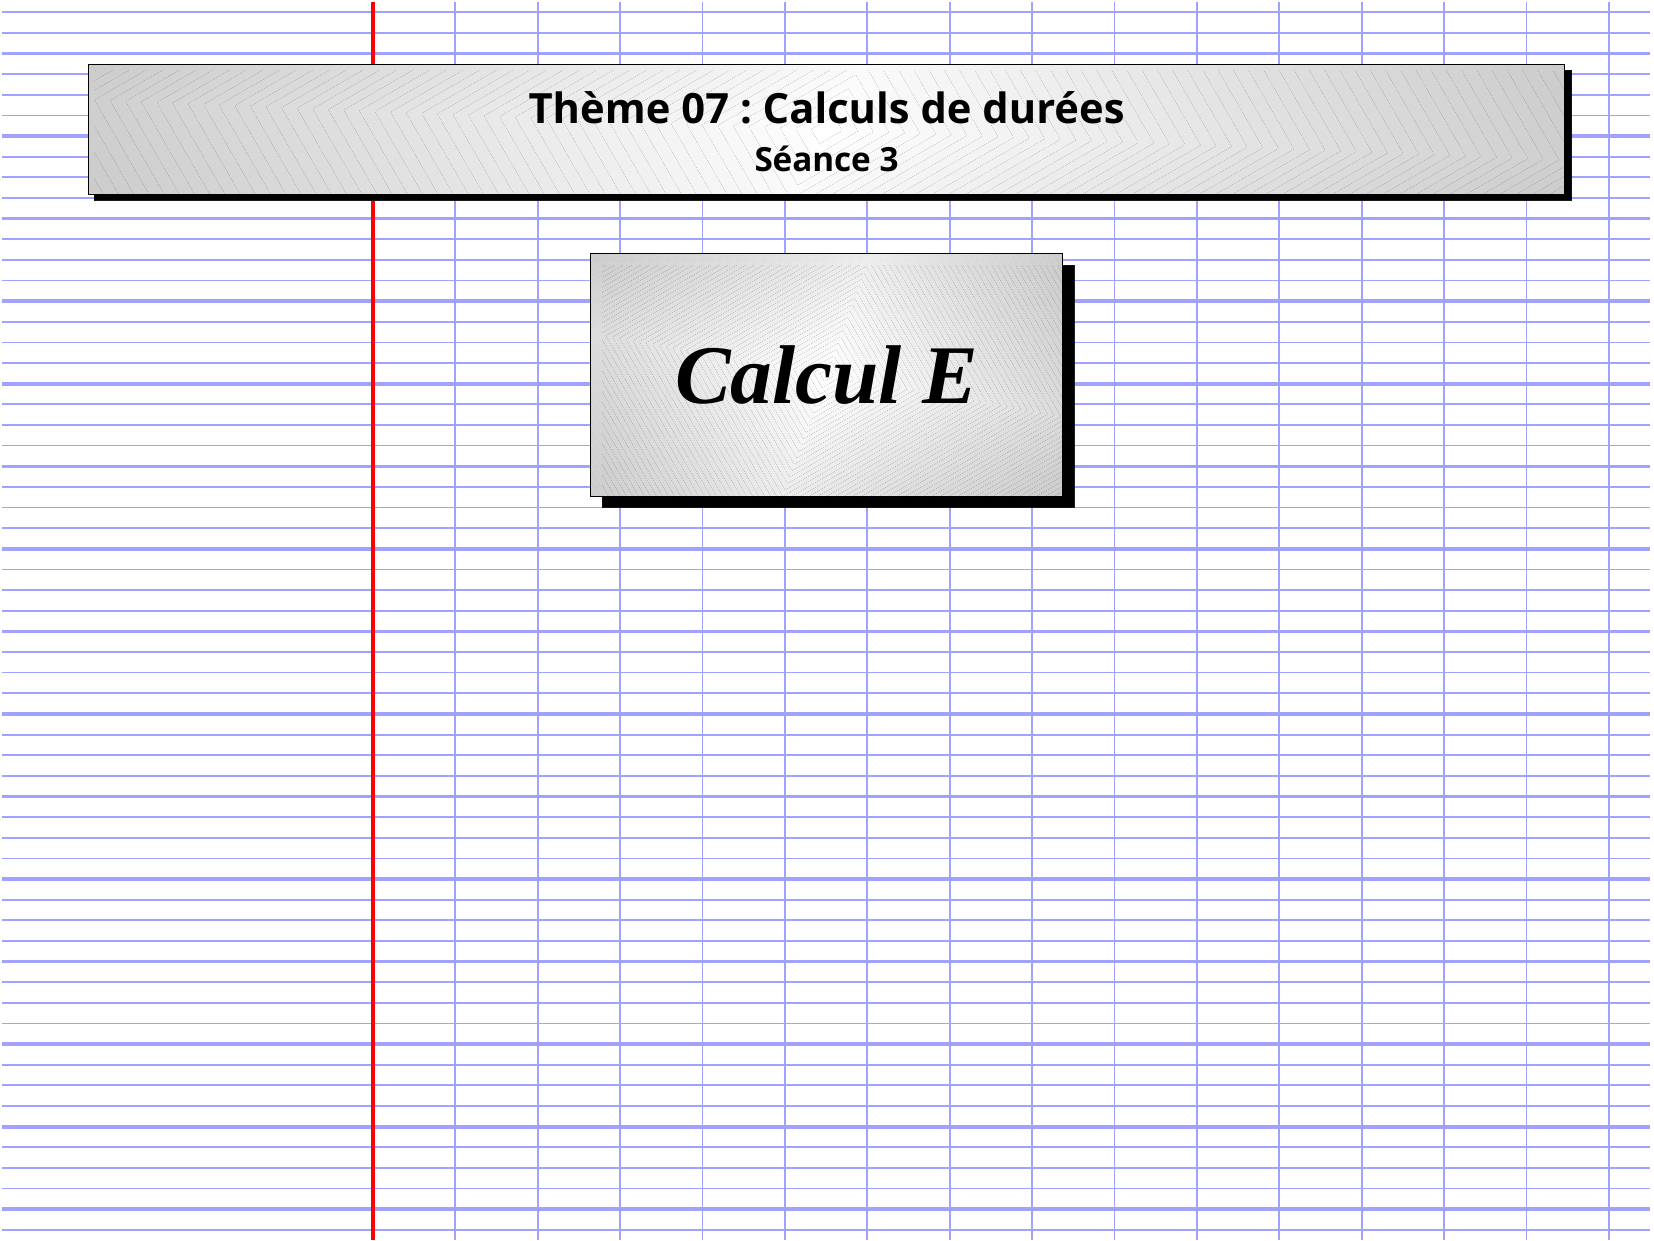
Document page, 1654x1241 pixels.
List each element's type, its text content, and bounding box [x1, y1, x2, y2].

text_box Calcul E [590, 253, 1063, 497]
text_box Thème 07 : Calculs de durées Séance 3 [88, 64, 1565, 195]
picture [0, 0, 1654, 1241]
